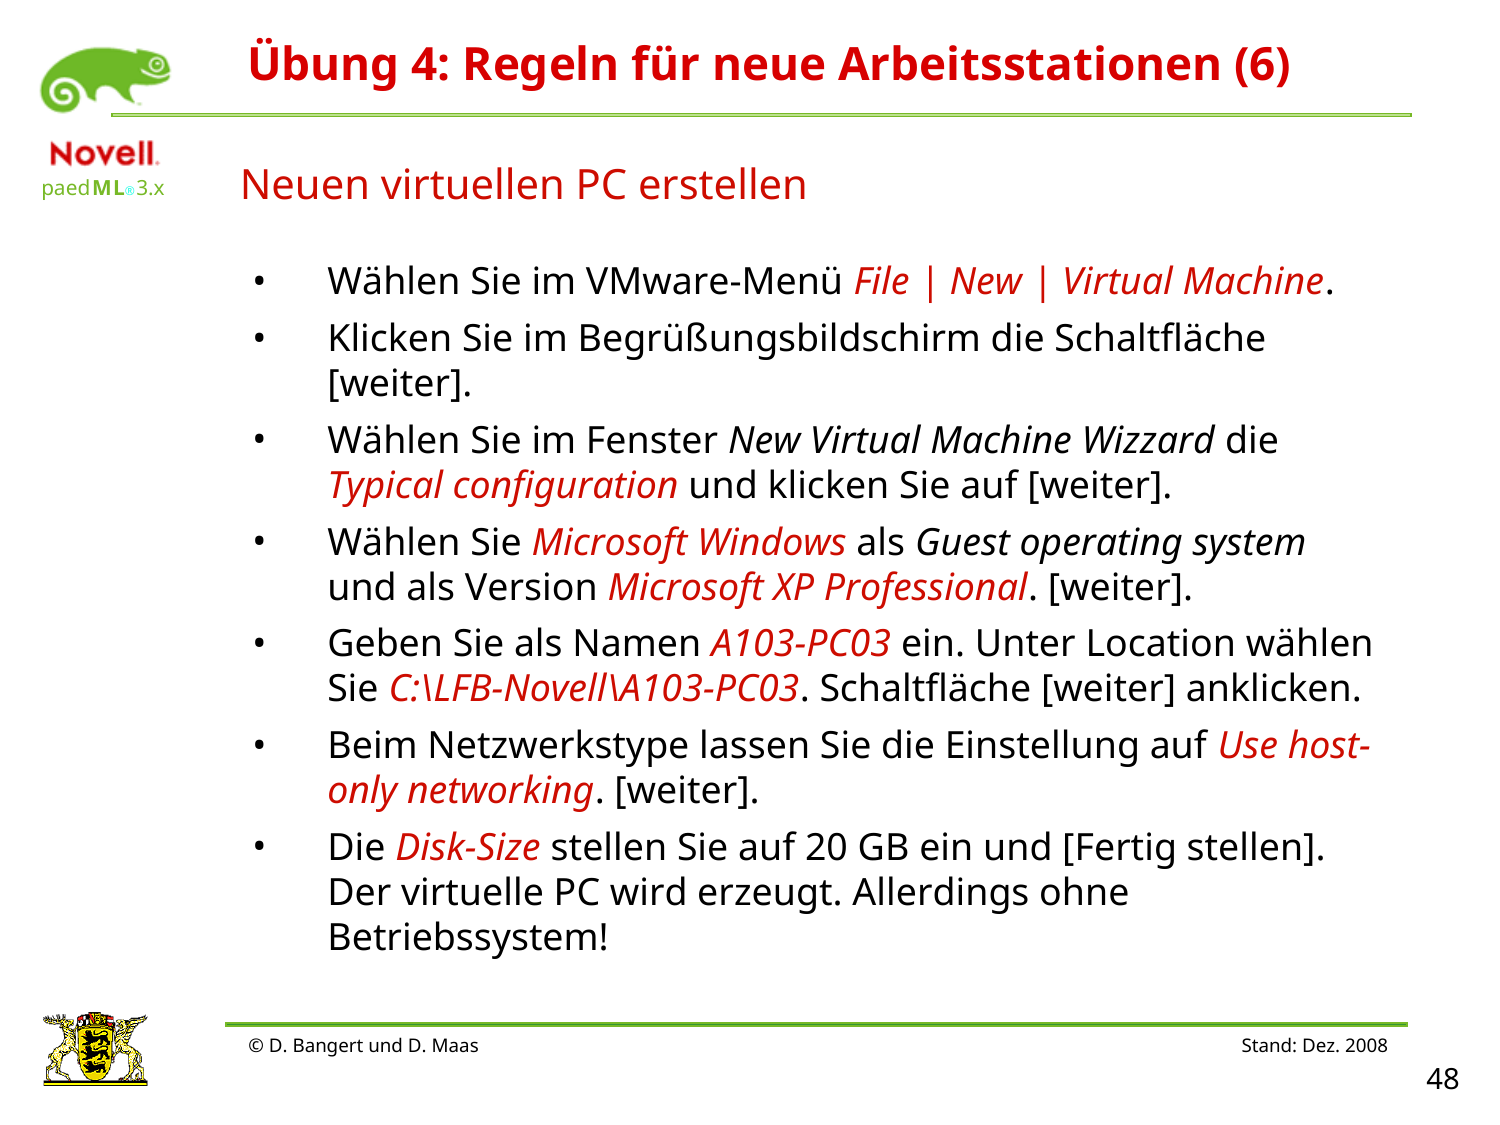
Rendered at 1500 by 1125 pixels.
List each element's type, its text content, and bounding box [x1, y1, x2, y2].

title Übung 4: Regeln für neue Arbeitsstationen (6)‏ [232, 12, 1388, 113]
text_box Neuen virtuellen PC erstellen [224, 149, 1388, 216]
text_box Wählen Sie im VMware-Menü File | New | Virtual Machine. Klicken Sie im Begrüßungsbildschirm die Schaltfläche [weiter]. Wählen Sie im Fenster New Virtual Machine Wizzard die Typical configuration und klicken Sie auf [weiter]. Wählen Sie Microsoft Windows als Guest operating system und als Version Microsoft XP Professional. [weiter]. Geben Sie als Namen A103-PC03 ein. Unter Location wählen Sie C:\LFB-Novell\A103-PC03. Schaltfläche [weiter] anklicken. Beim Netzwerkstype lassen Sie die Einstellung auf Use host-only networking. [weiter]. Die Disk-Size stellen Sie auf 20 GB ein und [Fertig stellen]. Der virtuelle PC wird erzeugt. Allerdings ohne Betriebssystem! [237, 249, 1401, 966]
picture [26, 30, 184, 188]
picture [41, 1011, 148, 1088]
